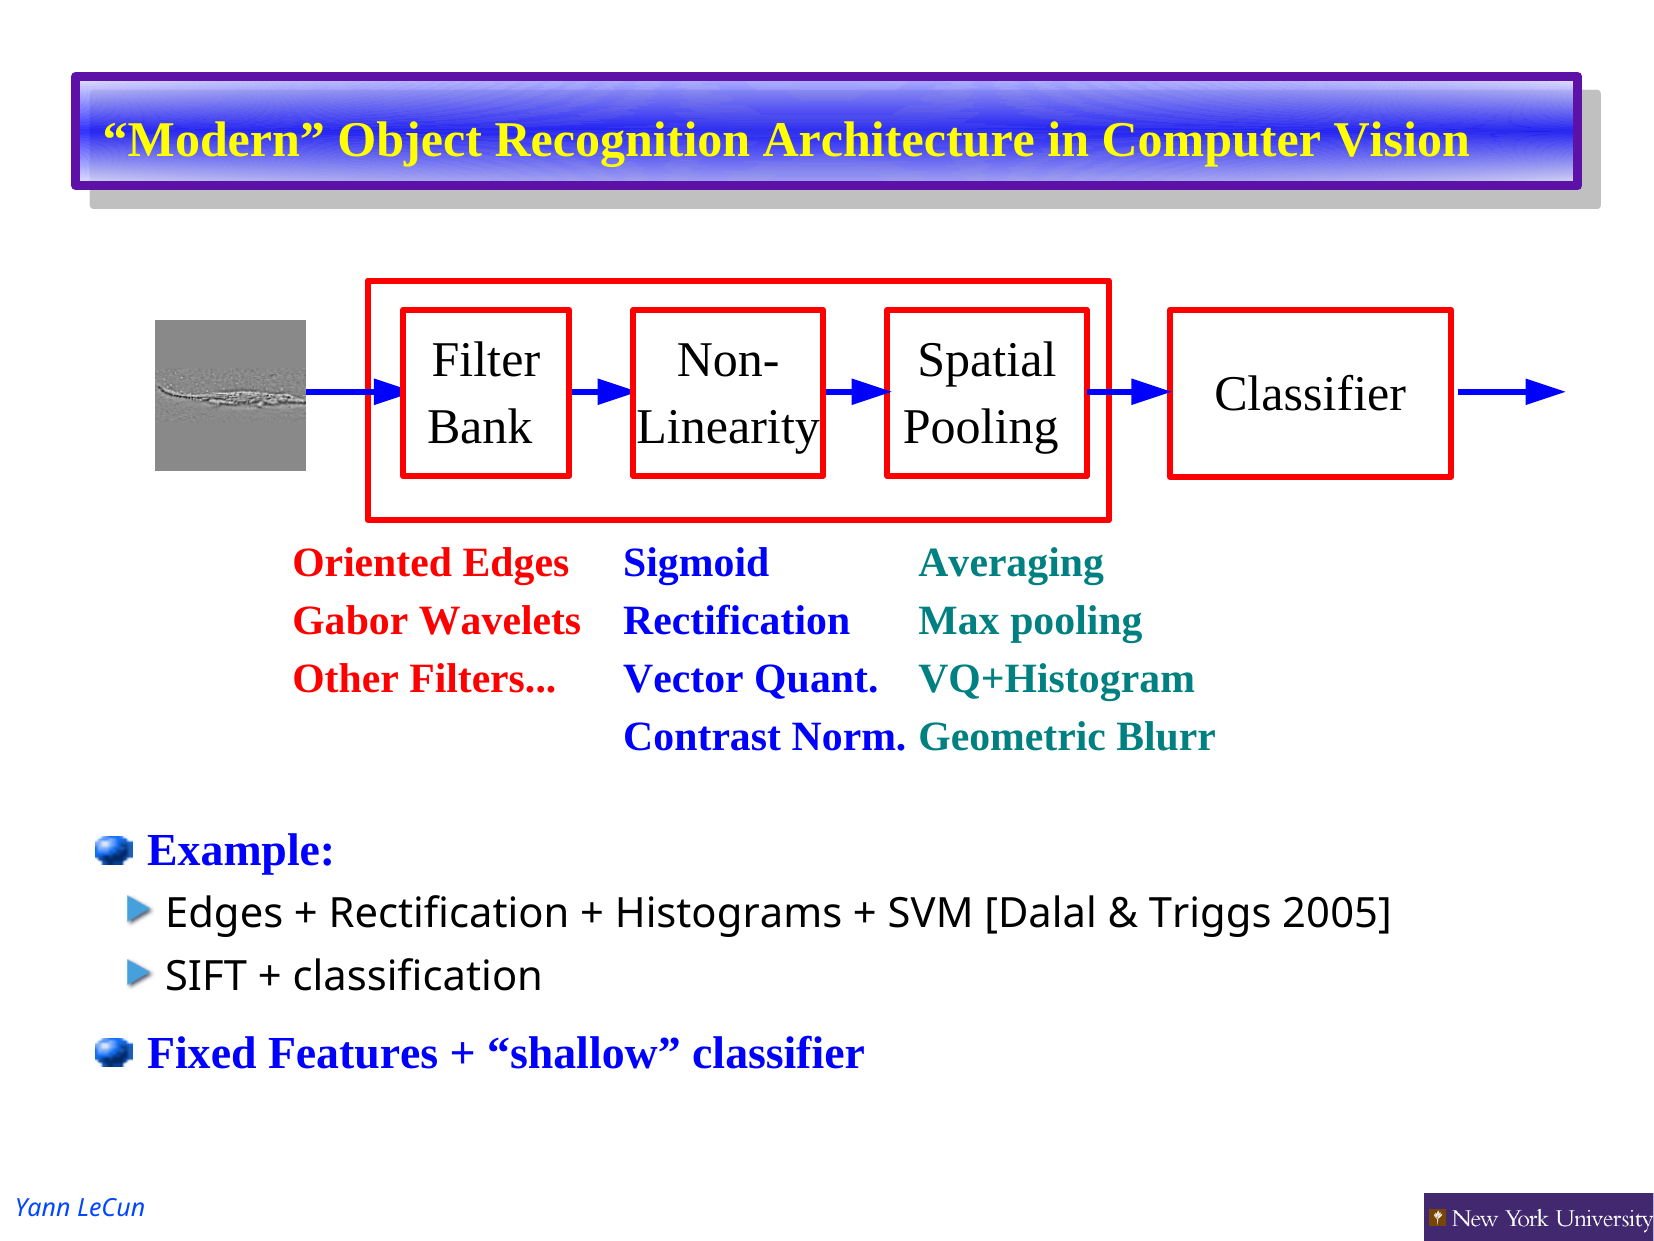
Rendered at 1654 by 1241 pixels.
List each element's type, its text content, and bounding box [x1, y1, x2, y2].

text_box Filter Bank [402, 310, 570, 476]
picture [1424, 1193, 1654, 1241]
picture [155, 320, 306, 471]
title “Modern” Object Recognition Architecture in Computer Vision [75, 76, 1578, 186]
text_box Spatial Pooling [887, 310, 1087, 476]
text_box Averaging Max pooling VQ+Histogram Geometric Blurr [918, 538, 1217, 802]
text_box Sigmoid Rectification Vector Quant. Contrast Norm. [623, 538, 907, 826]
list Example: Edges + Rectification + Histograms + SVM [Dalal & Triggs 2005] SIFT + classification Fixed Features + “shallow” classifier [95, 825, 1538, 1201]
text_box Oriented Edges Gabor Wavelets Other Filters... [292, 538, 582, 727]
text_box [367, 280, 1109, 520]
text_box Classifier [1170, 310, 1452, 477]
text_box Non- Linearity [633, 310, 824, 476]
